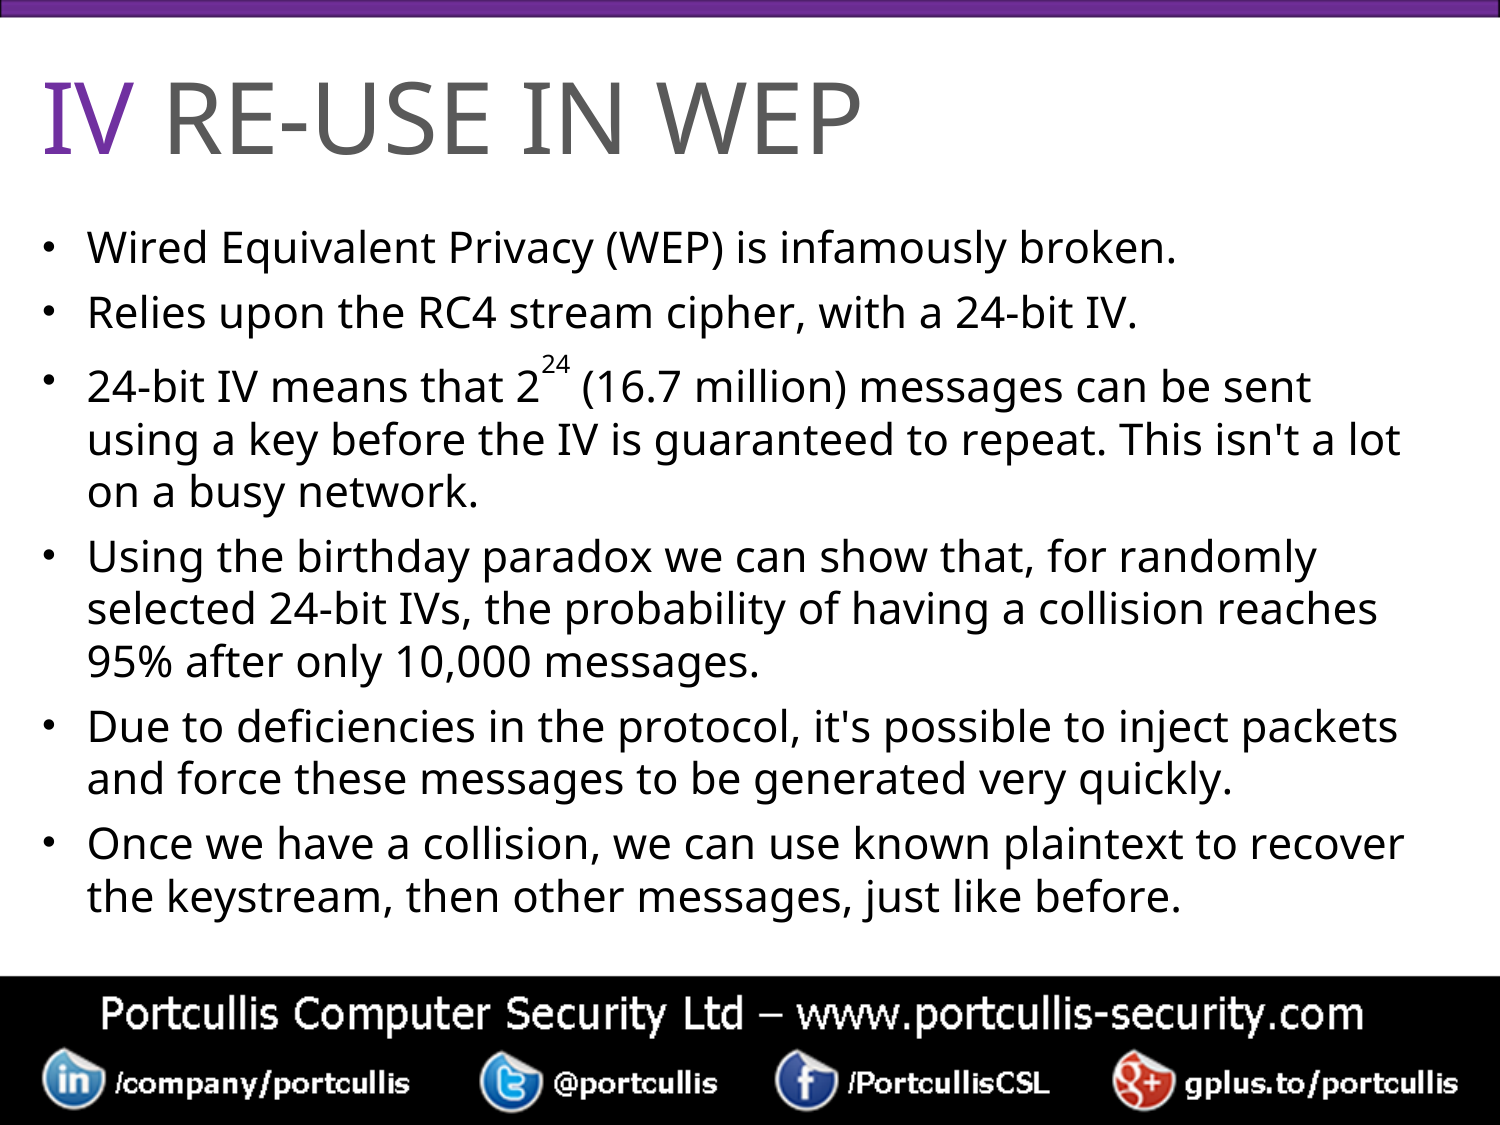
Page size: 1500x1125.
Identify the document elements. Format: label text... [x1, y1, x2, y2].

list Wired Equivalent Privacy (WEP) is infamously broken. Relies upon the RC4 stream cipher, with a 24-bit IV. 24-bit IV means that 224 (16.7 million) messages can be sent using a key before the IV is guaranteed to repeat. This isn't a lot on a busy network. Using the birthday paradox we can show that, for randomly selected 24-bit IVs, the probability of having a collision reaches 95% after only 10,000 messages. Due to deficiencies in the protocol, it's possible to inject packets and force these messages to be generated very quickly. Once we have a collision, we can use known plaintext to recover the keystream, then other messages, just like before. [41, 219, 1428, 965]
picture [0, 0, 1500, 1125]
title IV RE-USE IN WEP [41, 42, 1434, 202]
